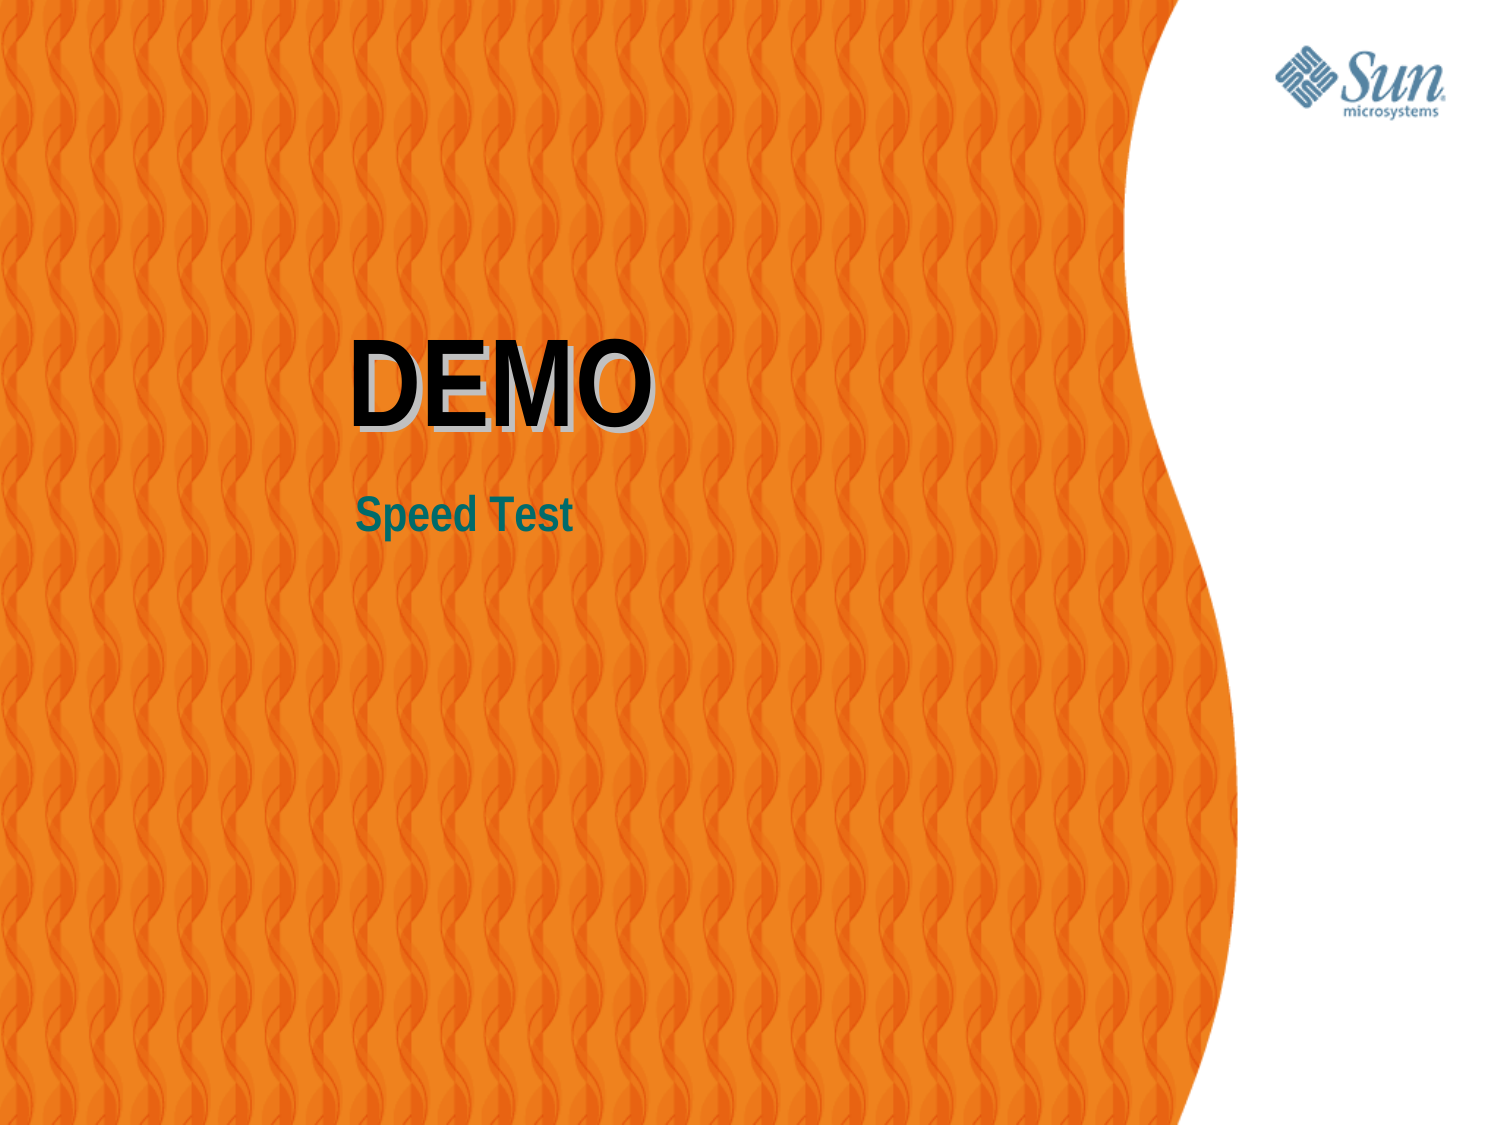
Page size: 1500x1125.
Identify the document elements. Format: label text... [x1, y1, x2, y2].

picture [0, 0, 1500, 1125]
text_box Speed Test [355, 492, 918, 549]
list DEMO [332, 328, 843, 539]
